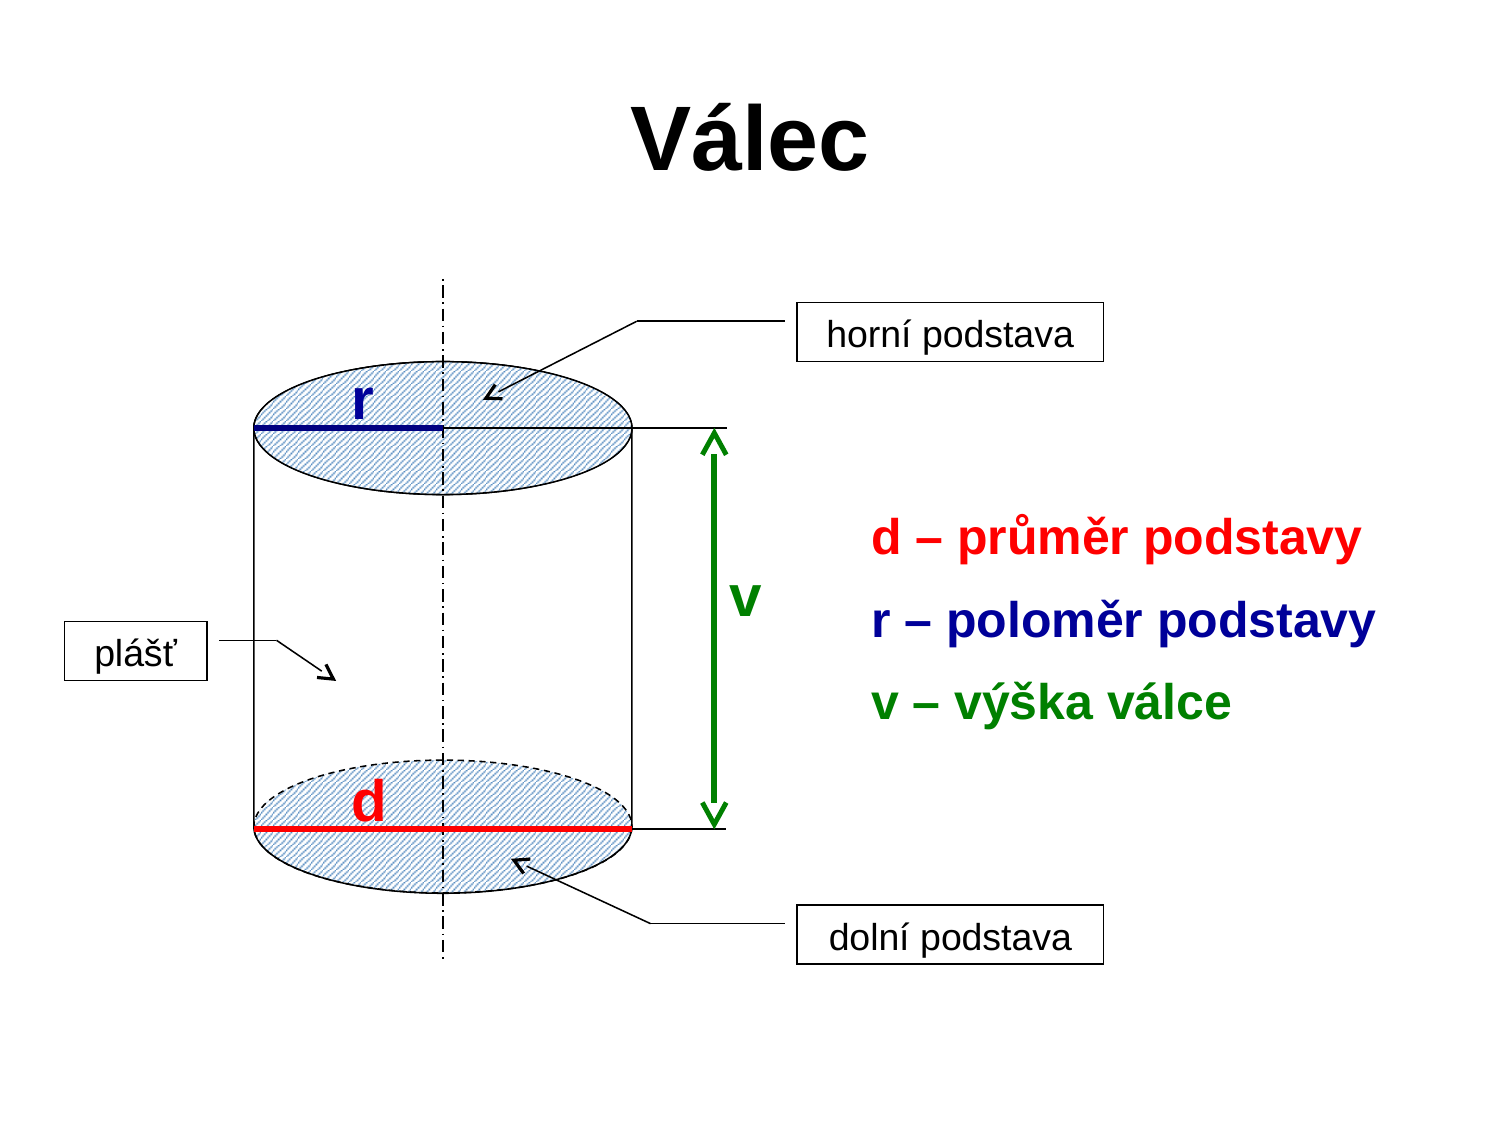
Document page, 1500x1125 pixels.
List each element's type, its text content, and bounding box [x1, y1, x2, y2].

text_box [254, 373, 336, 425]
text_box [255, 771, 336, 826]
title Válec [75, 45, 1426, 233]
text_box [387, 760, 631, 826]
text_box r – poloměr podstavy [856, 586, 1400, 658]
text_box [253, 428, 632, 495]
text_box v – výška válce [856, 668, 1329, 740]
text_box horní podstava [797, 303, 1103, 362]
text_box d – průměr podstavy [856, 503, 1388, 587]
text_box [408, 361, 632, 427]
text_box dolní podstava [797, 905, 1103, 964]
list v [714, 562, 786, 662]
text_box [256, 832, 630, 892]
text_box d [336, 763, 408, 863]
text_box plášť [65, 622, 207, 681]
text_box r [336, 361, 408, 461]
